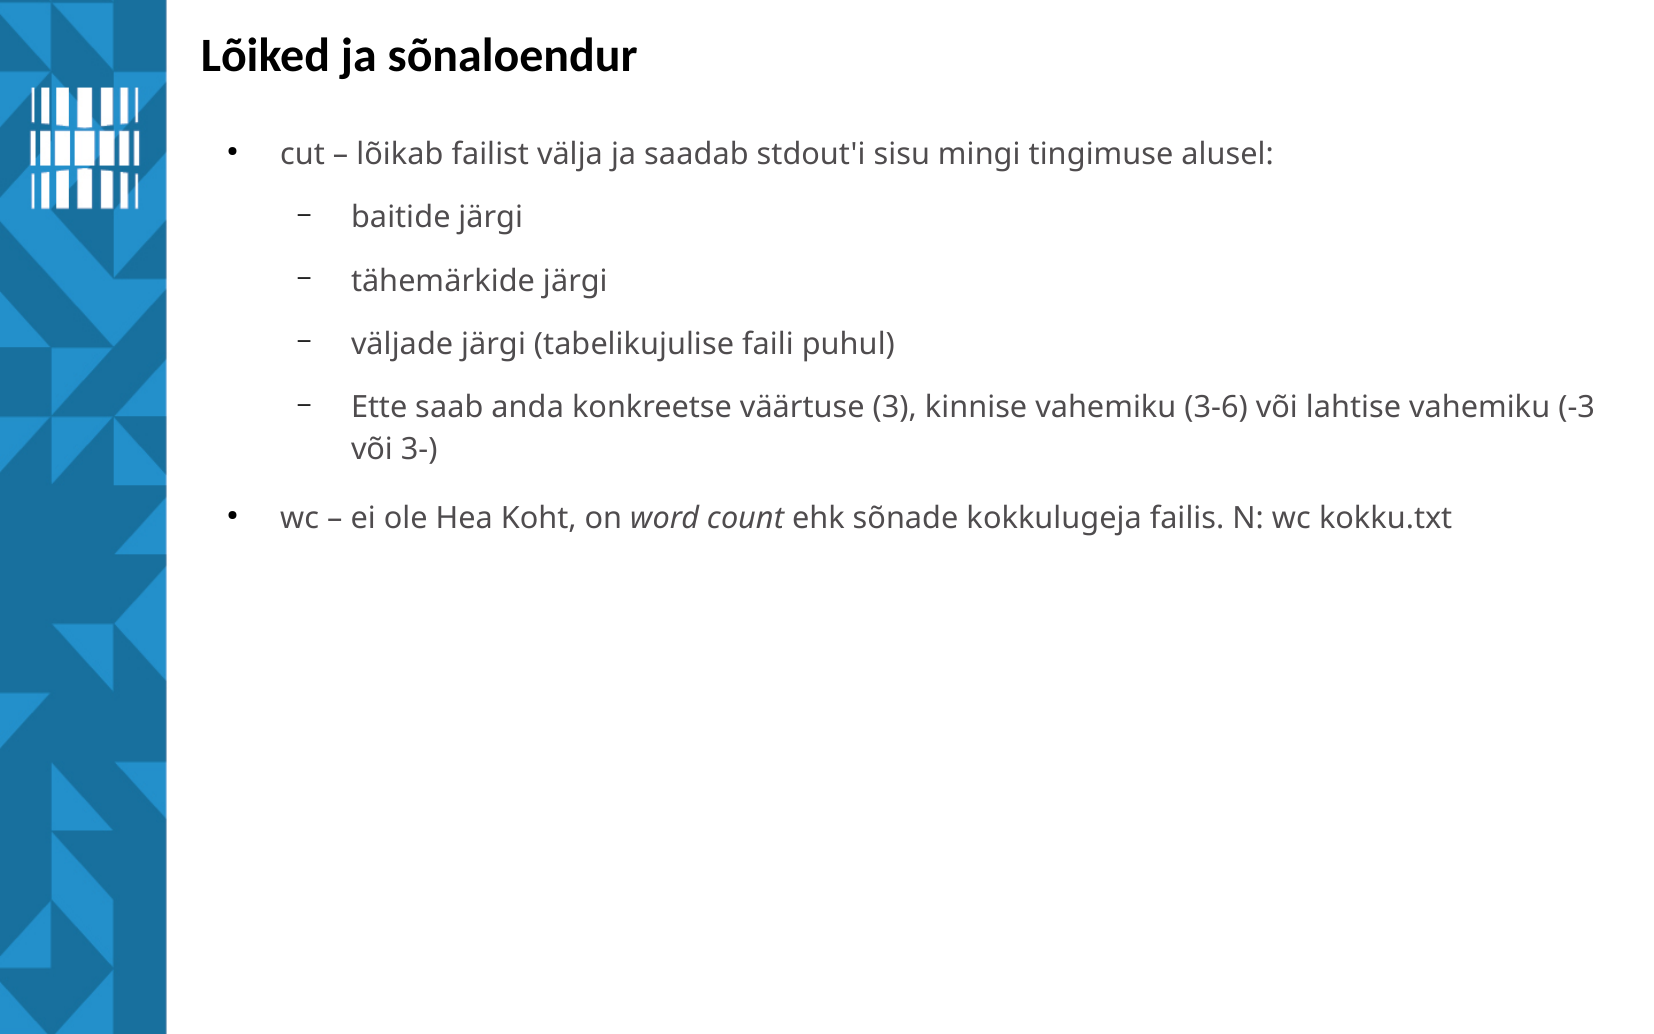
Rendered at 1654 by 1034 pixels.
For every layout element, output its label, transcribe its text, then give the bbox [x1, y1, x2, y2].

list cut – lõikab failist välja ja saadab stdout'i sisu mingi tingimuse alusel: baitide järgi tähemärkide järgi väljade järgi (tabelikujulise faili puhul) Ette saab anda konkreetse väärtuse (3), kinnise vahemiku (3-6) või lahtise vahemiku (-3 või 3-) wc – ei ole Hea Koht, on word count ehk sõnade kokkulugeja failis. N: wc kokku.txt [209, 131, 1619, 603]
title Lõiked ja sõnaloendur [200, 23, 1276, 95]
picture [42, 108, 132, 208]
